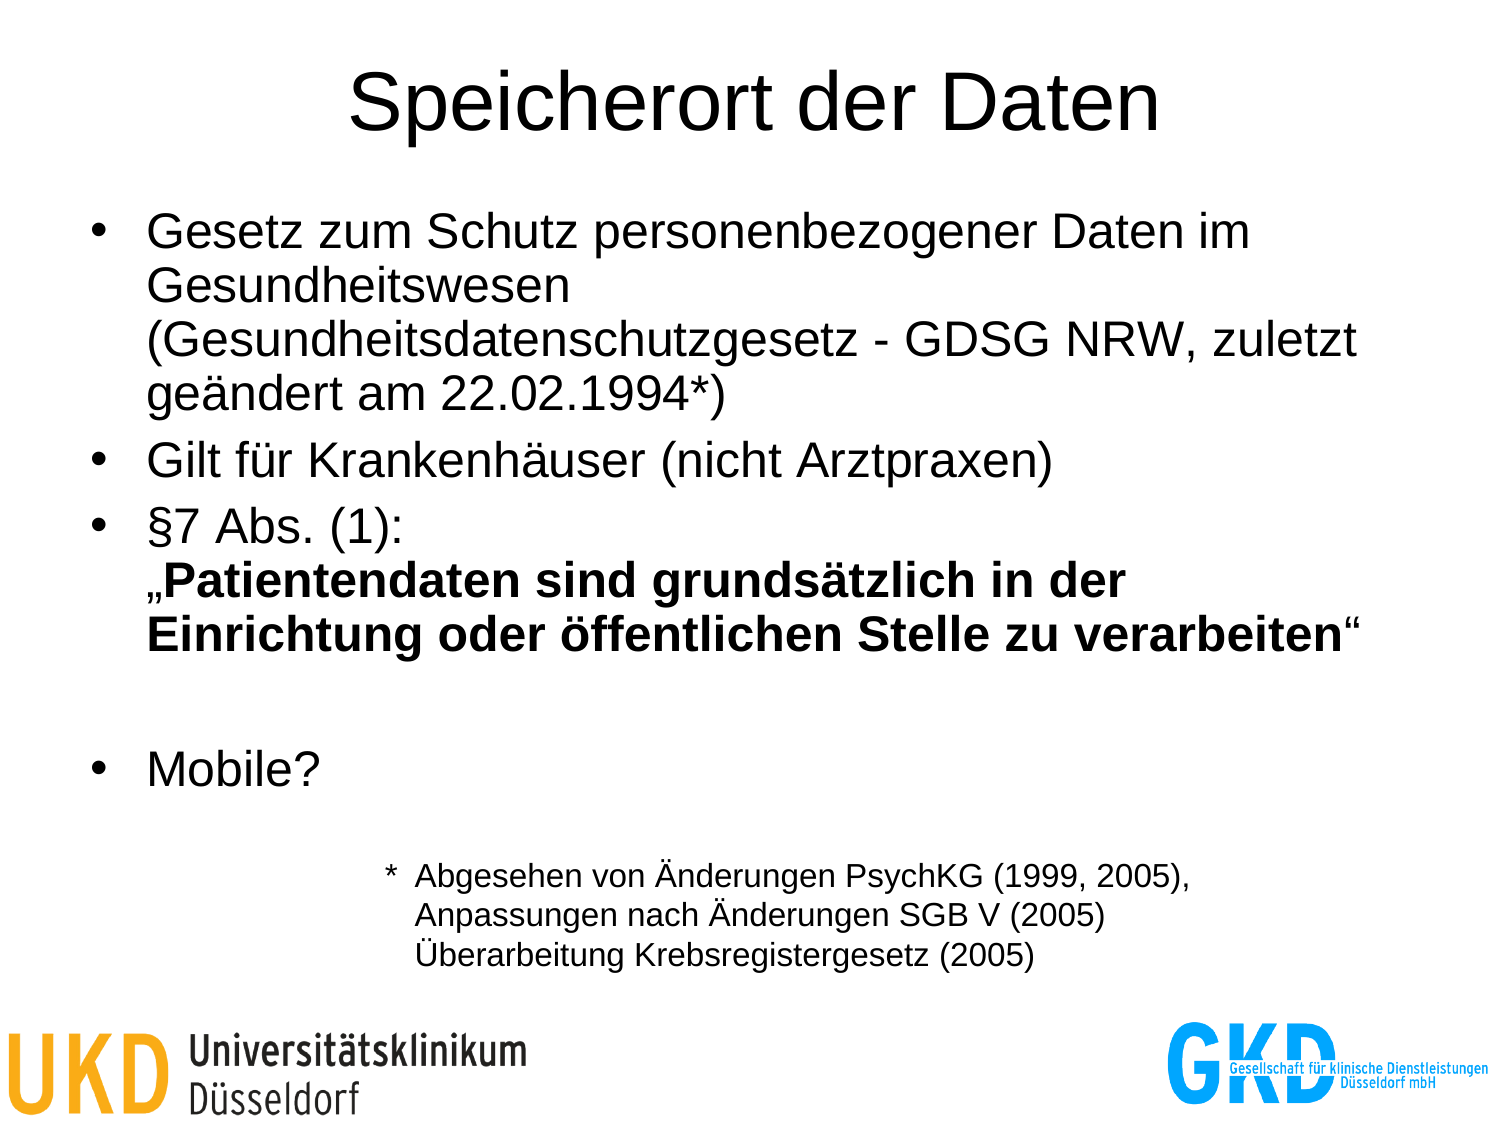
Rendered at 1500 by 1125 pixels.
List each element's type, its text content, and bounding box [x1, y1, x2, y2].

title Speicherort der Daten [75, 25, 1436, 169]
text_box * Abgesehen von Änderungen PsychKG (1999, 2005), Anpassungen nach Änderungen SGB V (2005) Überarbeitung Krebsregistergesetz (2005) [370, 846, 1276, 982]
list Gesetz zum Schutz personenbezogener Daten im Gesundheitswesen (Gesundheitsdatenschutzgesetz - GDSG NRW, zuletzt geändert am 22.02.1994*) Gilt für Krankenhäuser (nicht Arztpraxen) §7 Abs. (1): „Patientendaten sind grundsätzlich in der Einrichtung oder öffentlichen Stelle zu verarbeiten“ Mobile? [75, 198, 1426, 882]
picture [1163, 1006, 1500, 1125]
picture [0, 1023, 532, 1125]
